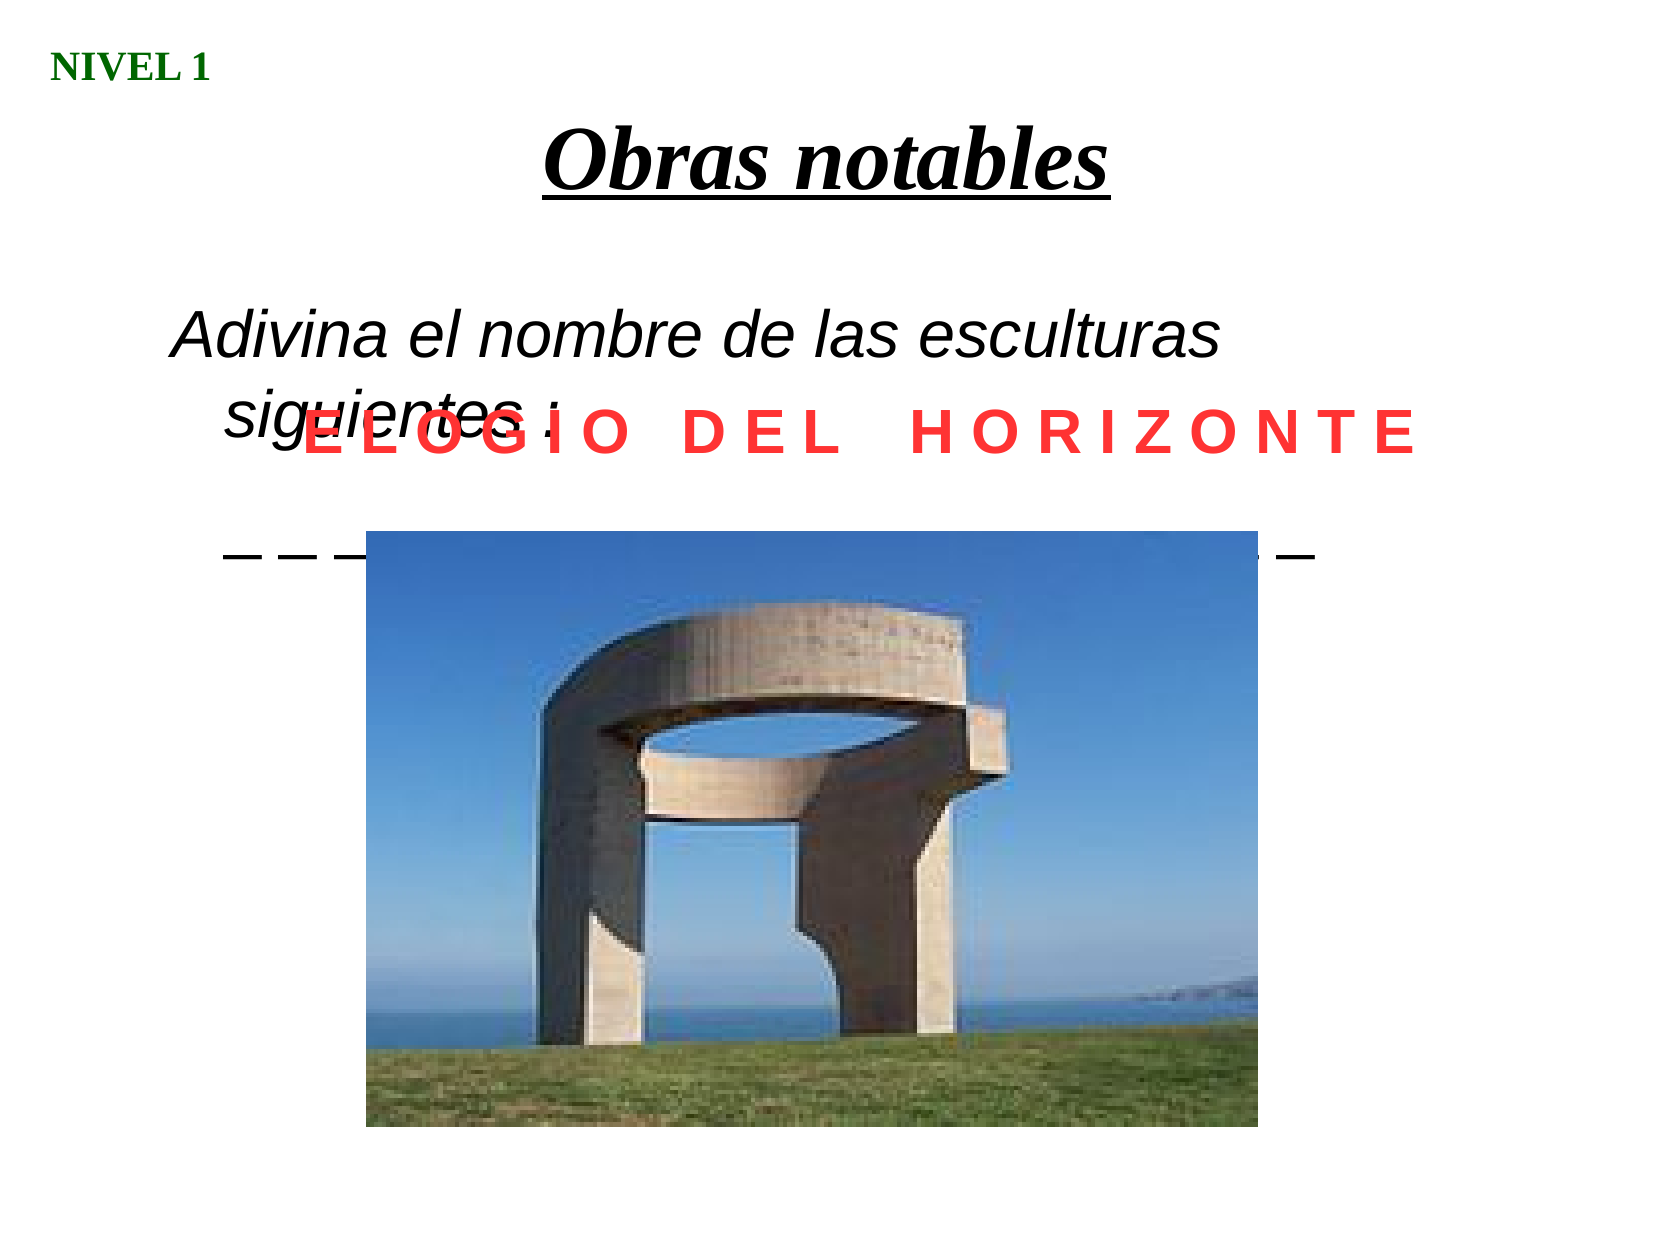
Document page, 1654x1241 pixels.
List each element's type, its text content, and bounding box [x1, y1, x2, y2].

text_box E L O G I O D E L H O R I Z O N T E [287, 389, 1548, 545]
text_box NIVEL 1 [35, 35, 227, 98]
list Adivina el nombre de las esculturas siguientes : _ _ _ _ _ _ _ _ _ _ _ _ _ _ _ _ _ _ [82, 290, 1571, 1010]
picture [366, 545, 1258, 1127]
title Obras notables [82, 49, 1571, 257]
